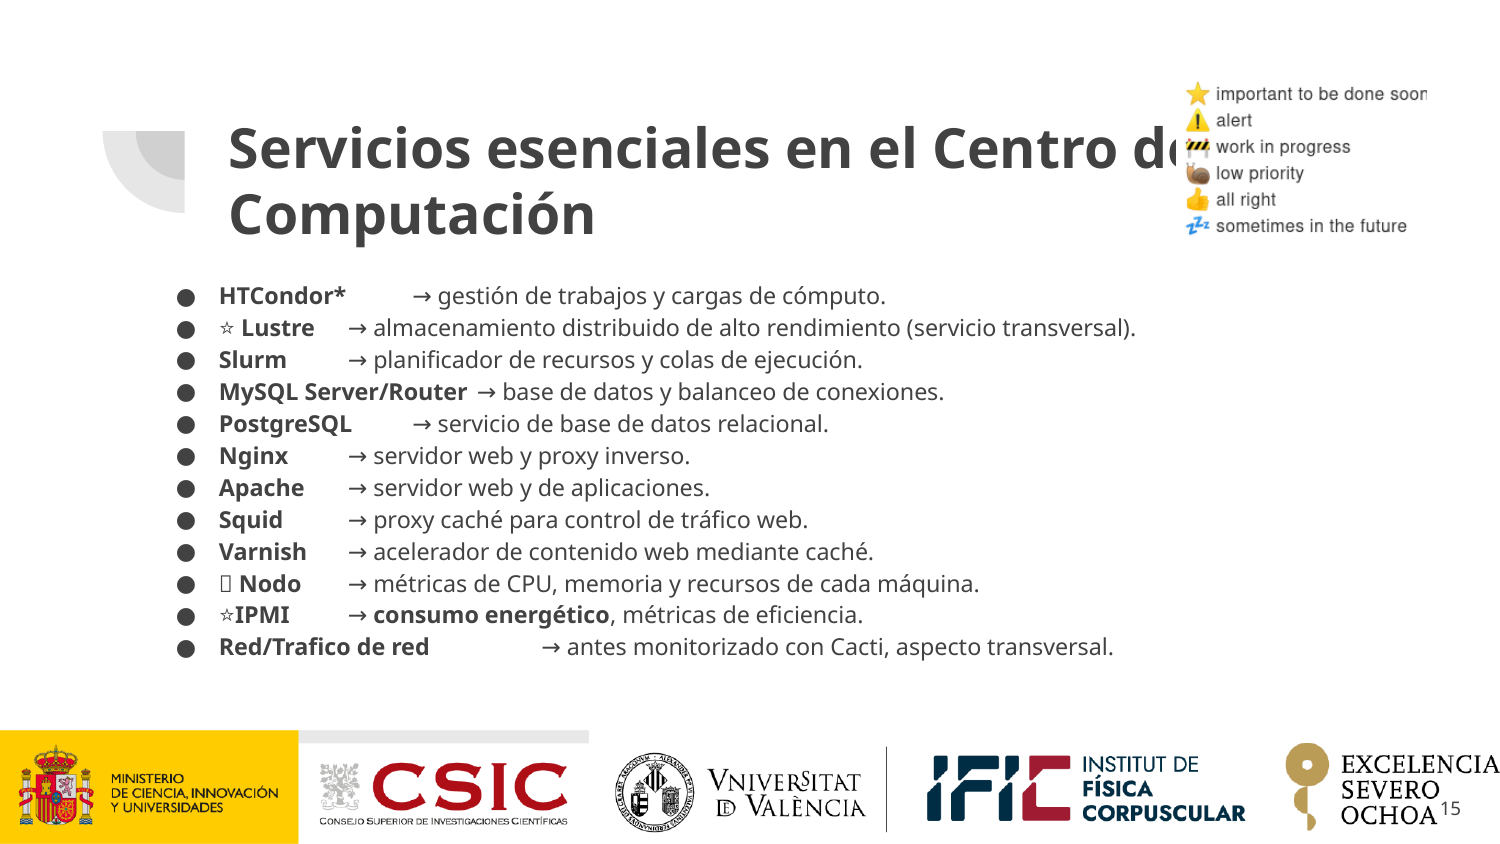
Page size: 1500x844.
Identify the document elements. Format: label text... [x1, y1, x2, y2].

slide_number <number> [1386, 777, 1477, 842]
title Servicios esenciales en el Centro de Computación [213, 98, 1368, 262]
picture [0, 730, 1500, 844]
list HTCondor* → gestión de trabajos y cargas de cómputo. 🚧⭐ Lustre → almacenamiento distribuido de alto rendimiento (servicio transversal). Slurm → planificador de recursos y colas de ejecución. MySQL Server/Router → base de datos y balanceo de conexiones. PostgreSQL → servicio de base de datos relacional. Nginx → servidor web y proxy inverso. Apache → servidor web y de aplicaciones. Squid → proxy caché para control de tráfico web. Varnish → acelerador de contenido web mediante caché. 🚧 Nodo → métricas de CPU, memoria y recursos de cada máquina. 🚧⭐IPMI → consumo energético, métricas de eficiencia. Red/Trafico de red → antes monitorizado con Cacti, aspecto transversal. [139, 262, 1387, 680]
picture [1176, 77, 1427, 242]
